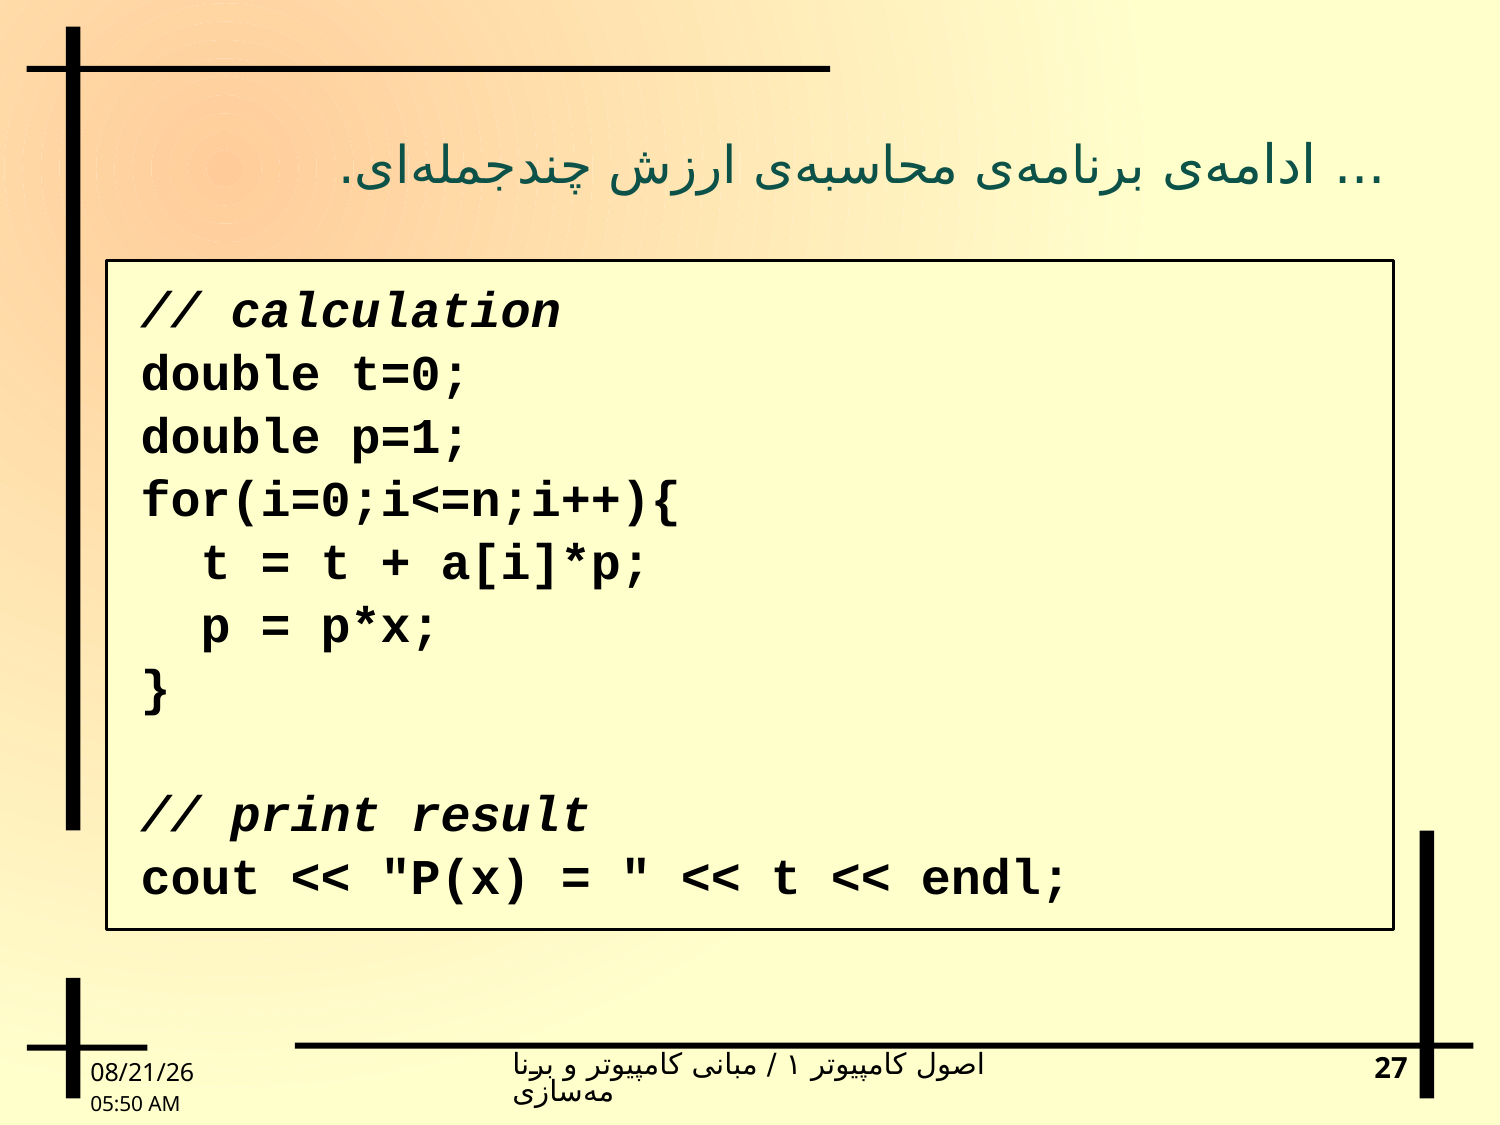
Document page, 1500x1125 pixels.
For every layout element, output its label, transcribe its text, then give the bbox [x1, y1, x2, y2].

list ... ادامه‌ی برنامه‌‌ی محاسبه‌ی ارزش چندجمله‌ای. [203, 133, 1439, 232]
list // calculation double t=0; double p=1; for(i=0;i<=n;i++){ t = t + a[i]*p; p = p*x; } // print result cout << "P(x) = " << t << endl; [106, 260, 1394, 930]
